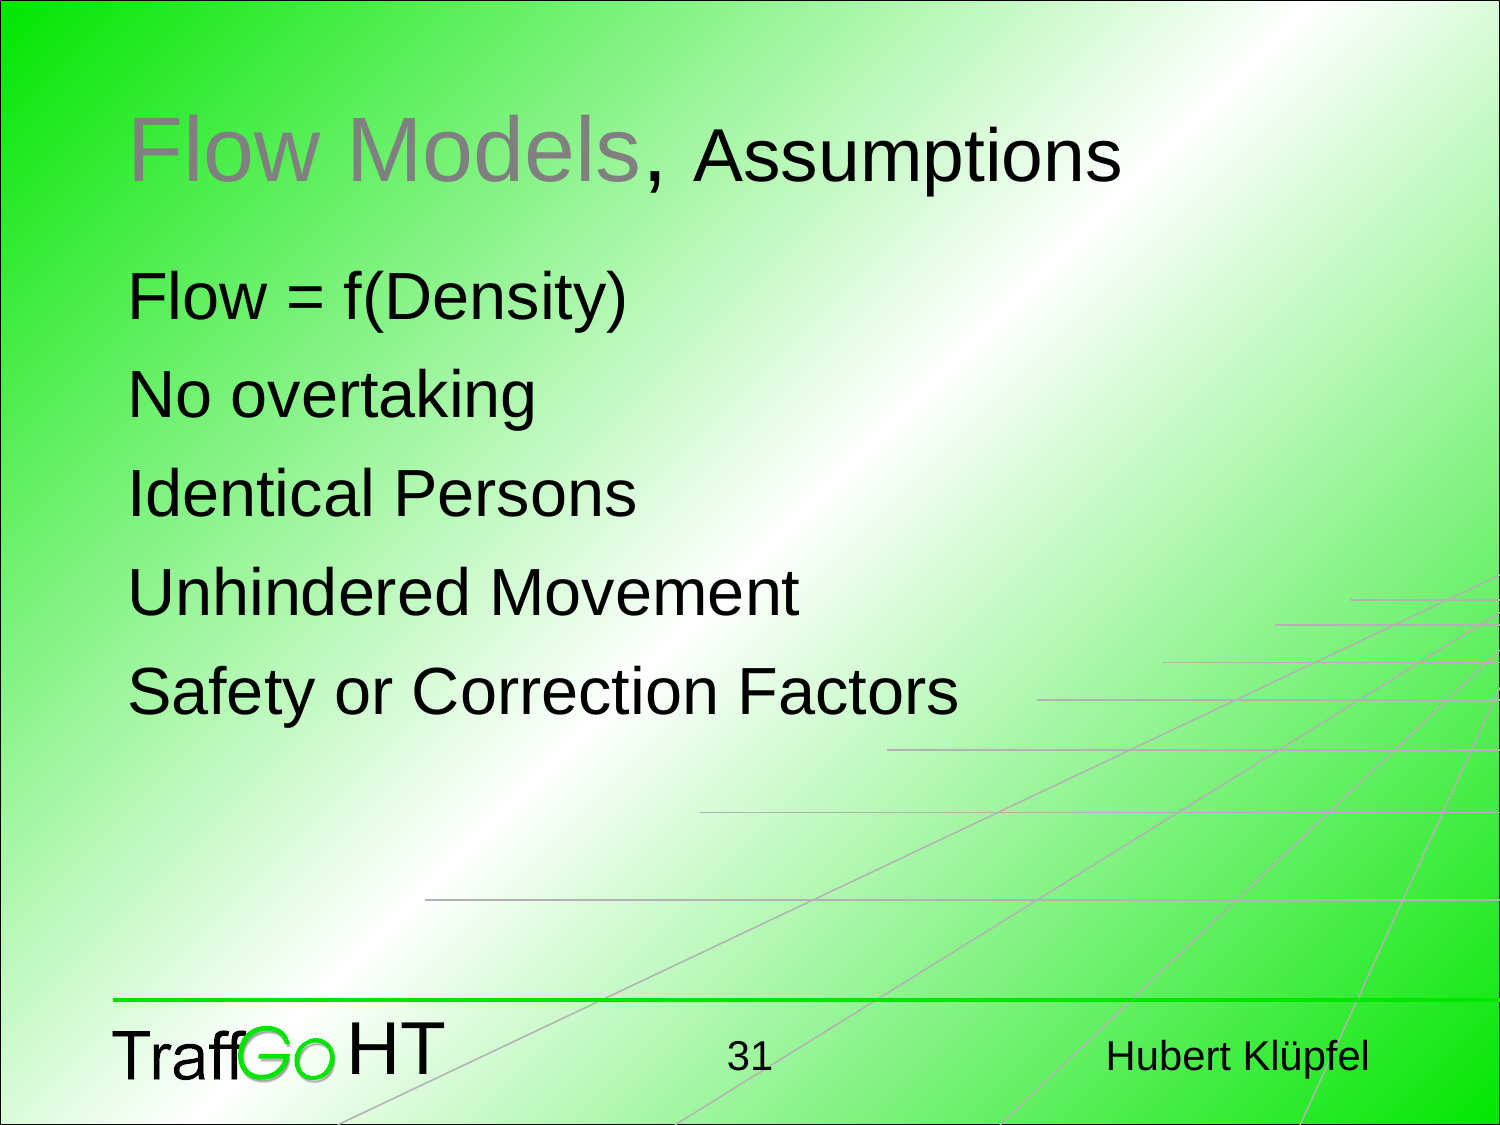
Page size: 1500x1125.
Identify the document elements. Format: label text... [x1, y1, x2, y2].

list Flow = f(Density) No overtaking Identical Persons Unhindered Movement Safety or Correction Factors [112, 243, 1388, 889]
title Flow Models, Assumptions [112, 87, 1388, 213]
picture [112, 1024, 338, 1085]
